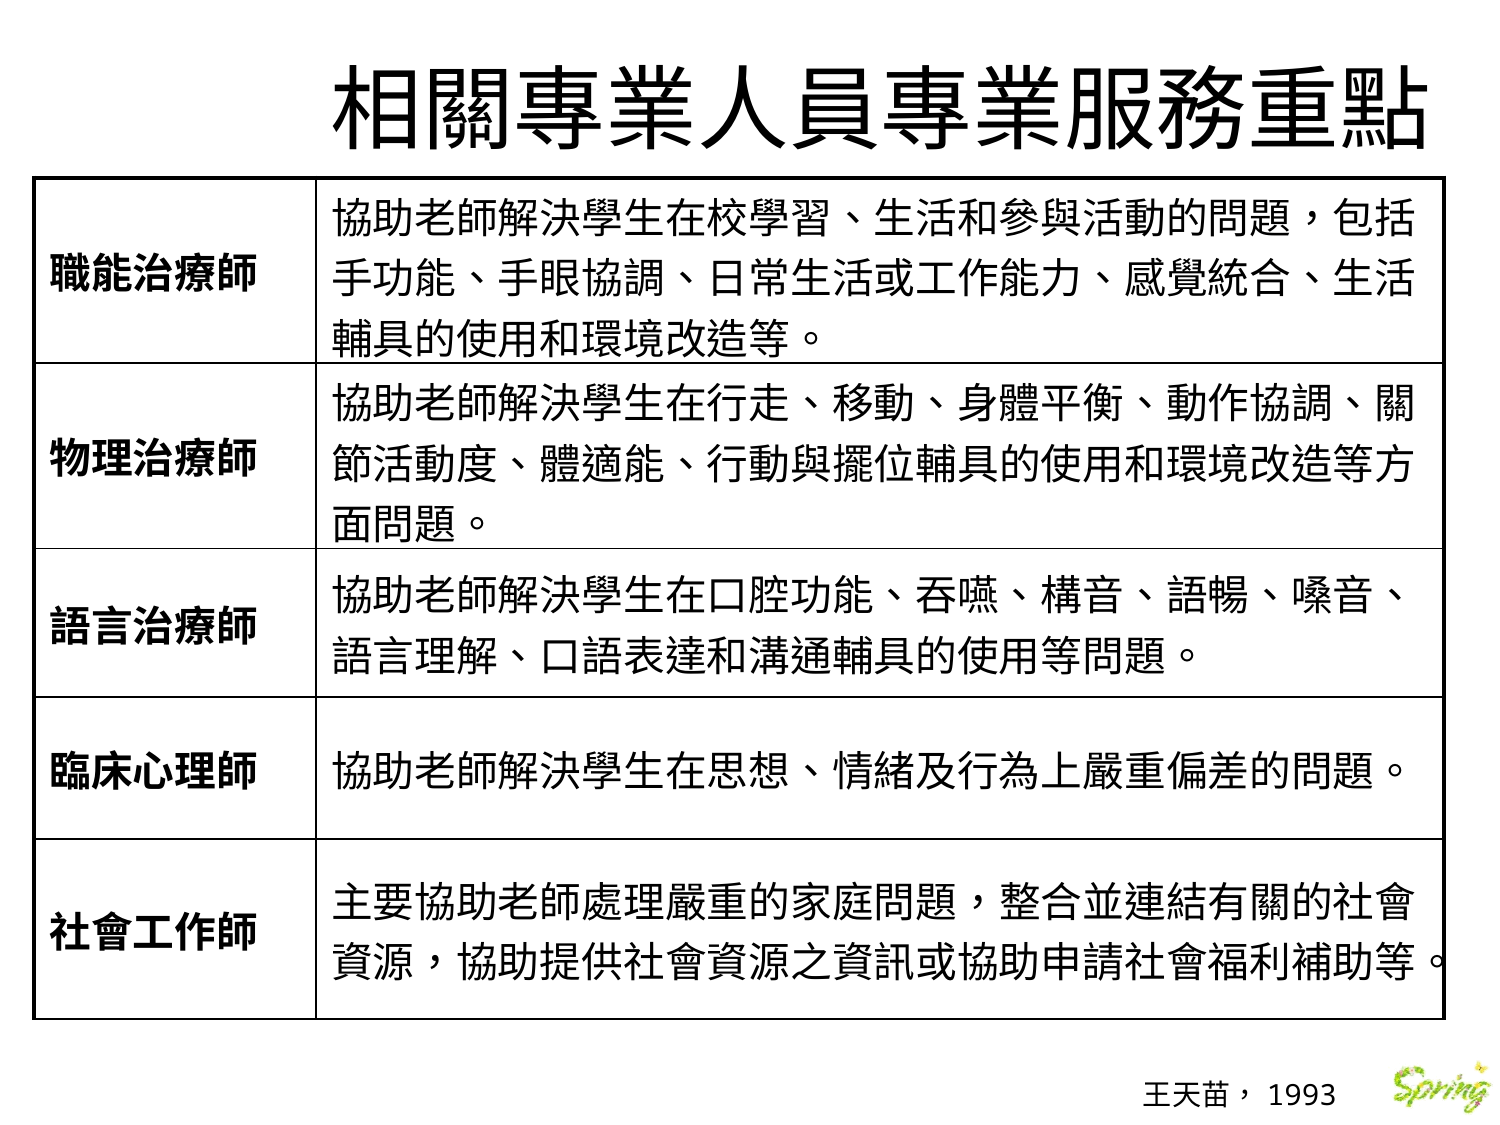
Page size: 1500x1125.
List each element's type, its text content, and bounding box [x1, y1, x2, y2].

table_cell 協助老師解決學生在思想、情緒及行為上嚴重偏差的問題。 [317, 698, 1442, 838]
text_box 王天苗，1993 [1128, 1069, 1377, 1119]
table_header 職能治療師 [36, 180, 315, 362]
table_cell 語言治療師 [36, 549, 315, 696]
table_cell 社會工作師 [36, 840, 315, 1018]
picture [1388, 1051, 1498, 1124]
table_cell 物理治療師 [36, 364, 315, 548]
table_cell 協助老師解決學生在口腔功能、吞嚥、構音、語暢、嗓音、語言理解、口語表達和溝通輔具的使用等問題。 [317, 549, 1442, 696]
table_cell 臨床心理師 [36, 698, 315, 838]
table_cell 協助老師解決學生在行走、移動、身體平衡、動作協調、關節活動度、體適能、行動與擺位輔具的使用和環境改造等方面問題。 [317, 364, 1442, 548]
title 相關專業人員專業服務重點 [262, 12, 1500, 200]
table_header 協助老師解決學生在校學習、生活和參與活動的問題，包括手功能、手眼協調、日常生活或工作能力、感覺統合、生活輔具的使用和環境改造等。 [317, 180, 1442, 362]
table_cell 主要協助老師處理嚴重的家庭問題，整合並連結有關的社會資源，協助提供社會資源之資訊或協助申請社會福利補助等。 [317, 840, 1442, 1018]
